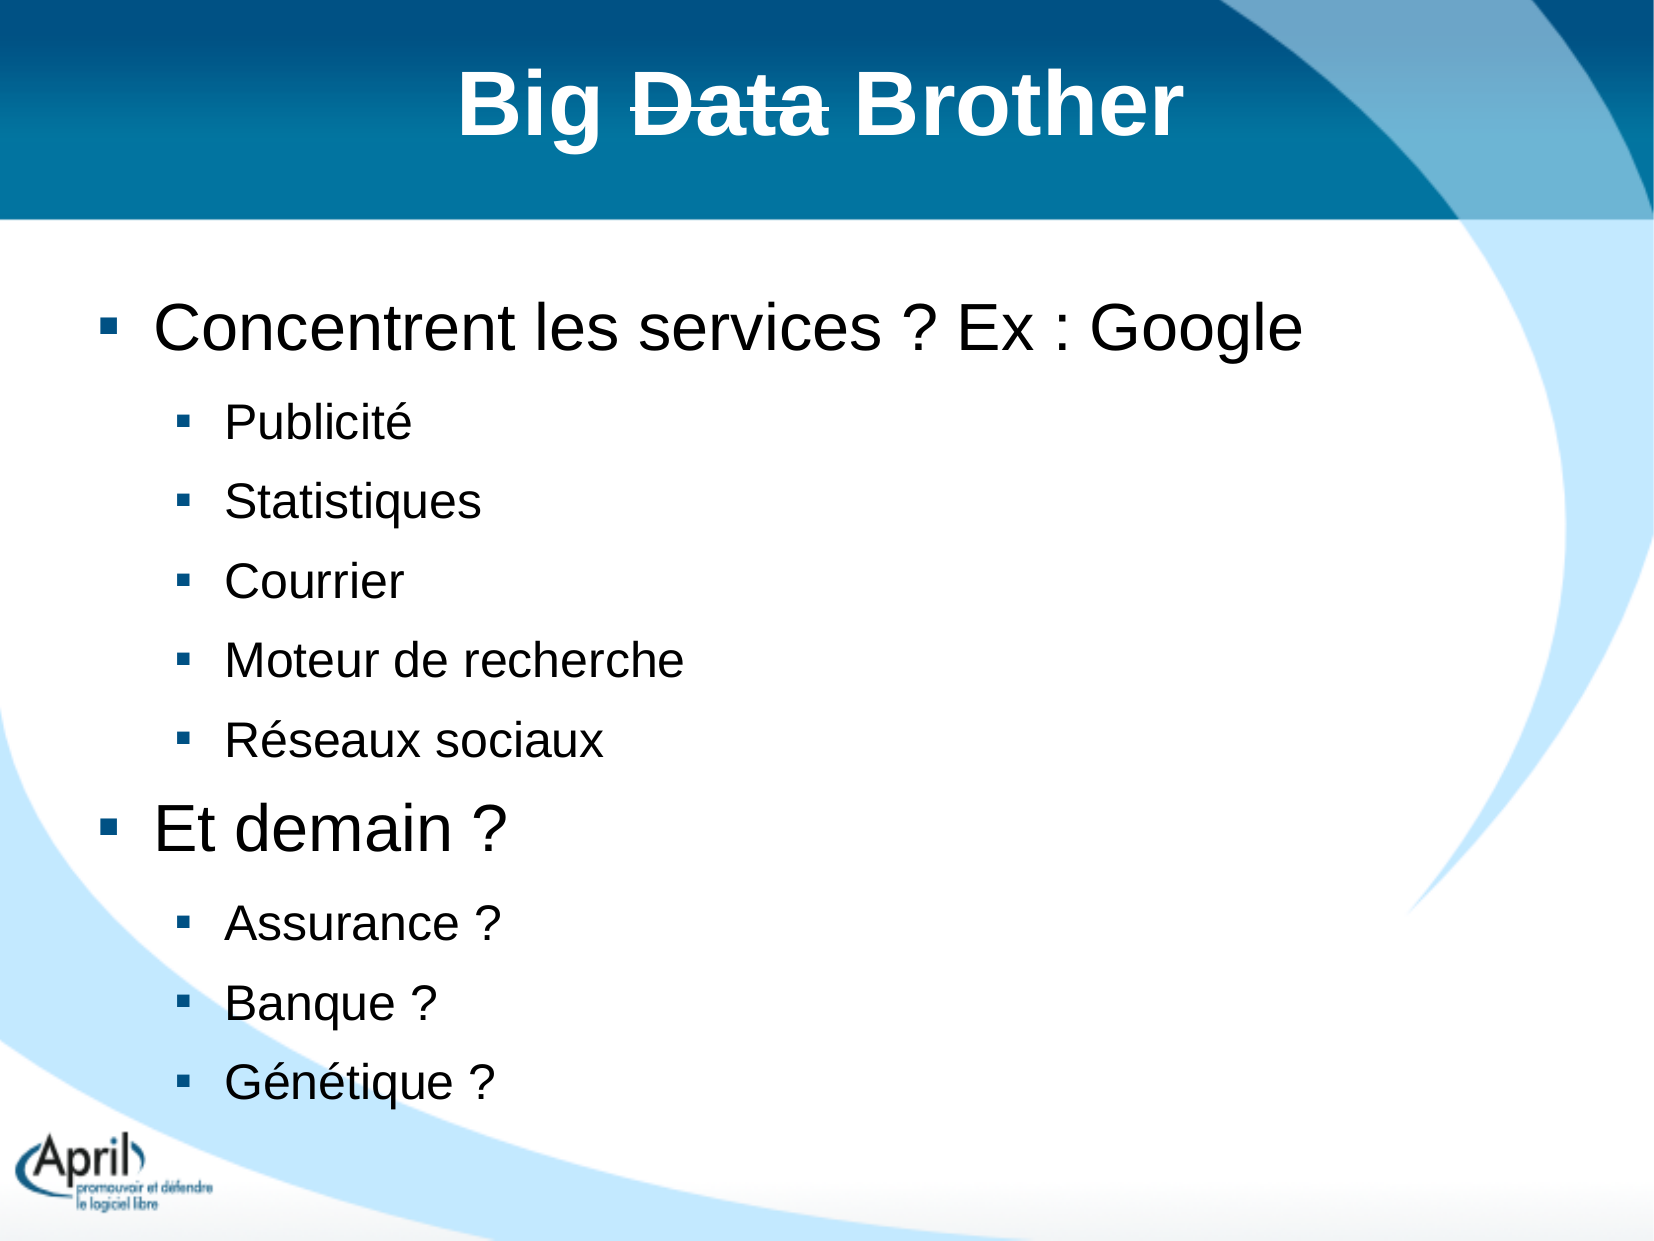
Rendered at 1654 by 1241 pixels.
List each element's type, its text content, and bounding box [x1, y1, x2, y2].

picture [0, 0, 1654, 1241]
list Concentrent les services ? Ex : Google Publicité Statistiques Courrier Moteur de recherche Réseaux sociaux Et demain ? Assurance ? Banque ? Génétique ? [82, 290, 1571, 1111]
title Big Data Brother [76, 52, 1565, 155]
